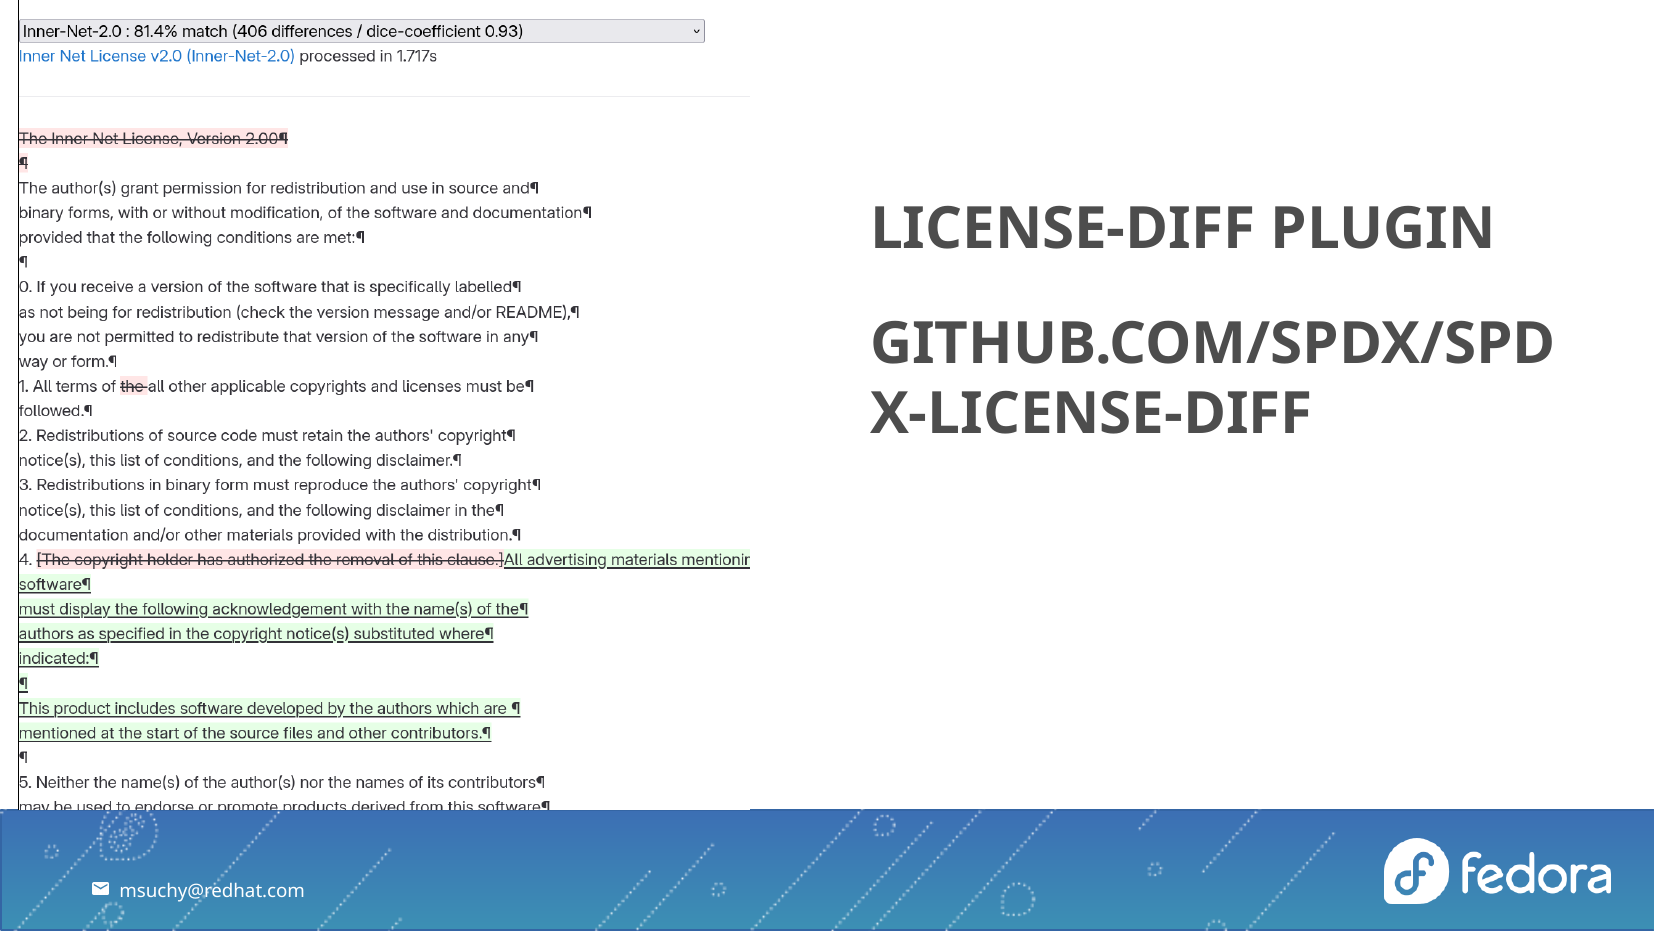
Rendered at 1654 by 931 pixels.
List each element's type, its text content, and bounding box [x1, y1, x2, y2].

text_box LICENSE-DIFF PLUGIN GITHUB.COM/SPDX/SPDX-LICENSE-DIFF [870, 0, 1571, 645]
picture [1384, 838, 1611, 904]
picture [0, 0, 1374, 931]
